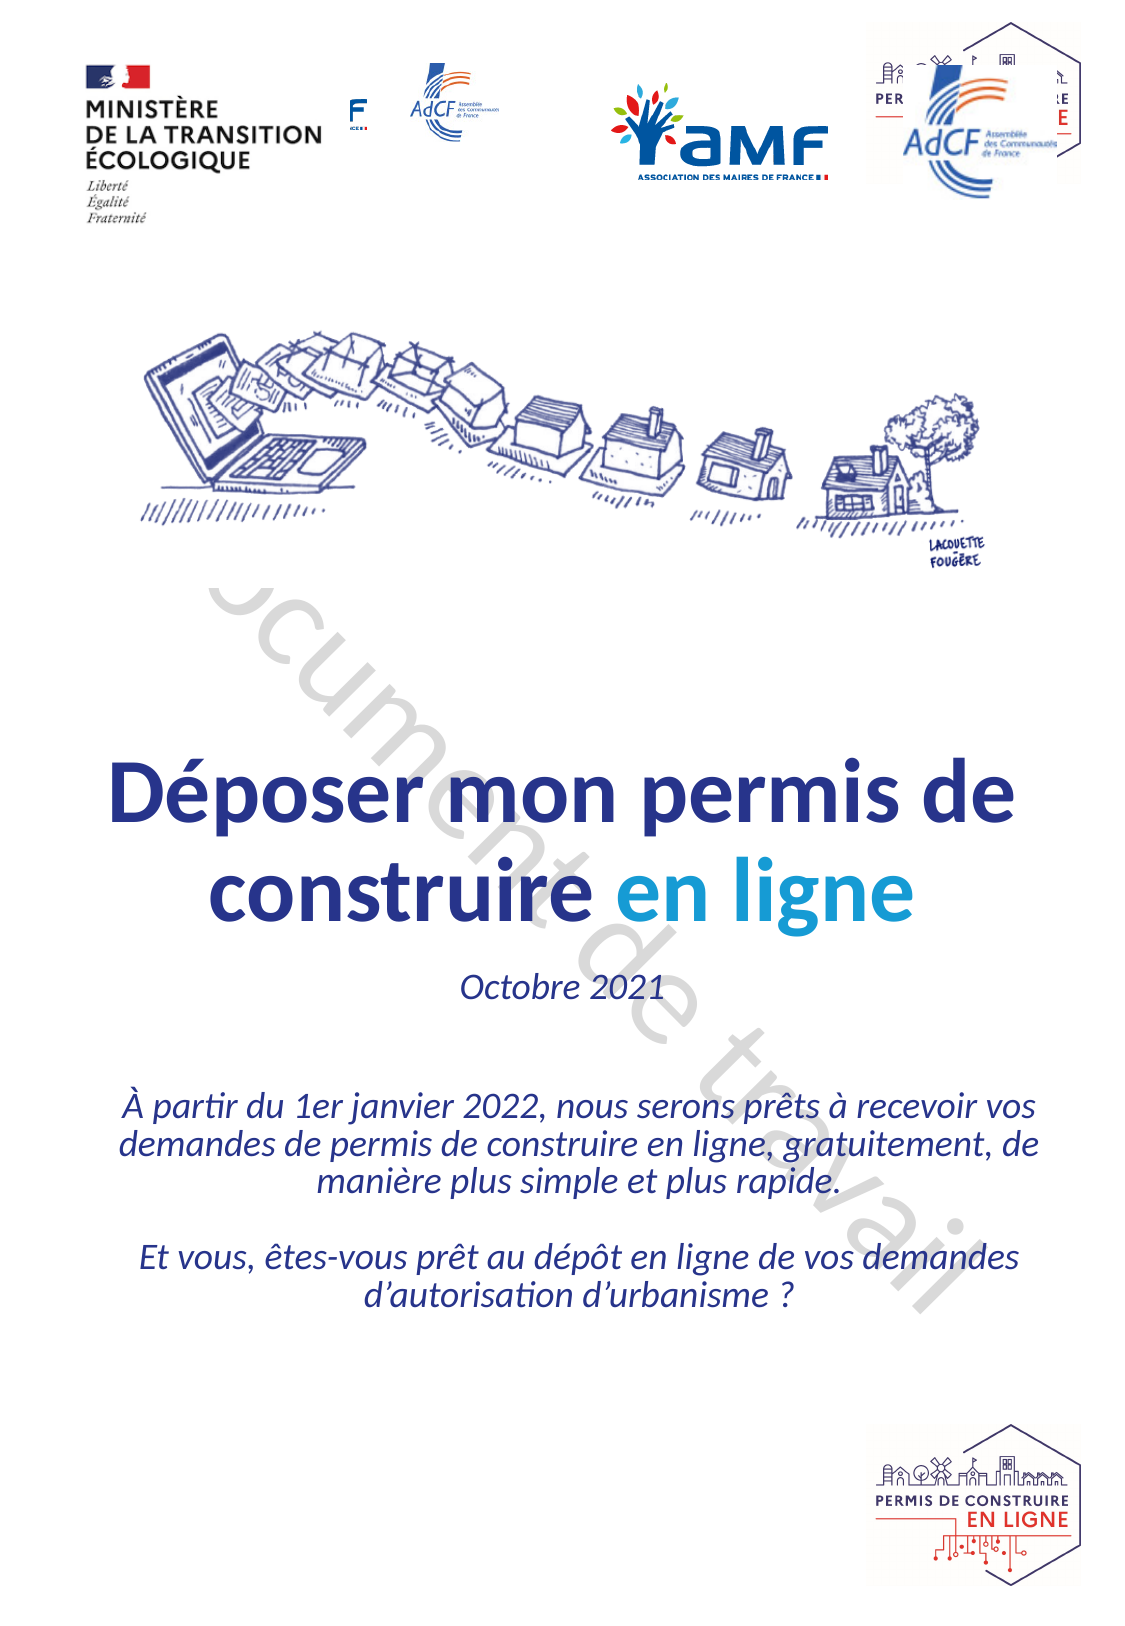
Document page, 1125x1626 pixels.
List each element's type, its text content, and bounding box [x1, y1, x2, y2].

picture [866, 22, 1081, 200]
text_box Octobre 2021 [337, 963, 788, 1025]
picture [410, 63, 499, 142]
picture [114, 315, 1011, 588]
text_box À partir du 1er janvier 2022, nous serons prêts à recevoir vos demandes de permis de construire en ligne, gratuitement, de manière plus simple et plus rapide. Et vous, êtes-vous prêt au dépôt en ligne de vos demandes d’autorisation d’urbanisme ? [92, 1090, 1067, 1445]
picture [866, 1424, 1081, 1586]
picture [611, 83, 828, 180]
title Déposer mon permis de construire en ligne [53, 594, 1072, 1091]
picture [60, 42, 367, 246]
